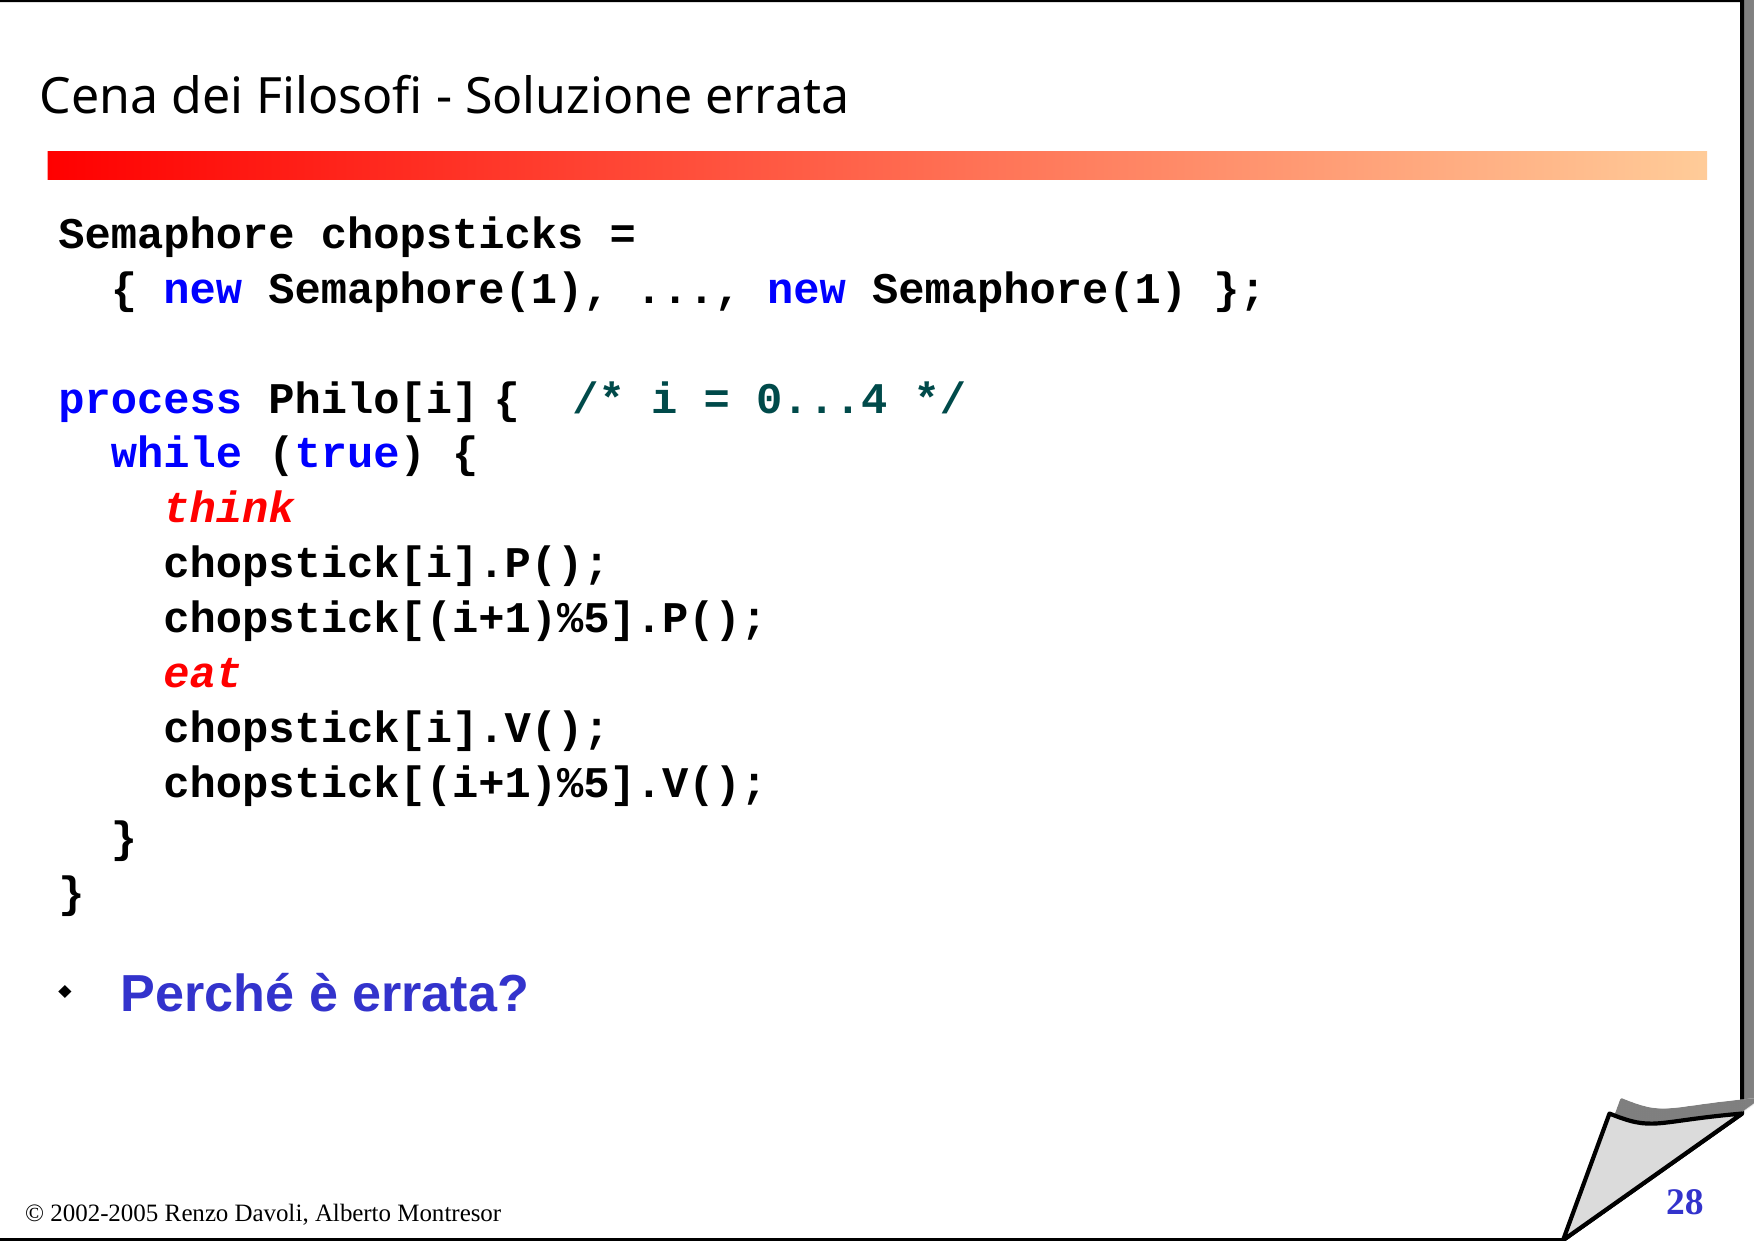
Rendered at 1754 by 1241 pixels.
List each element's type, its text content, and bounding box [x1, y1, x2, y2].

title Cena dei Filosofi - Soluzione errata [39, 49, 1713, 144]
list Semaphore chopsticks = { new Semaphore(1), ..., new Semaphore(1) }; process Philo[i] { /* i = 0...4 */ while (true) { think chopstick[i].P(); chopstick[(i+1)%5].P(); eat chopstick[i].V(); chopstick[(i+1)%5].V(); } } Perché è errata? [58, 206, 1696, 1087]
